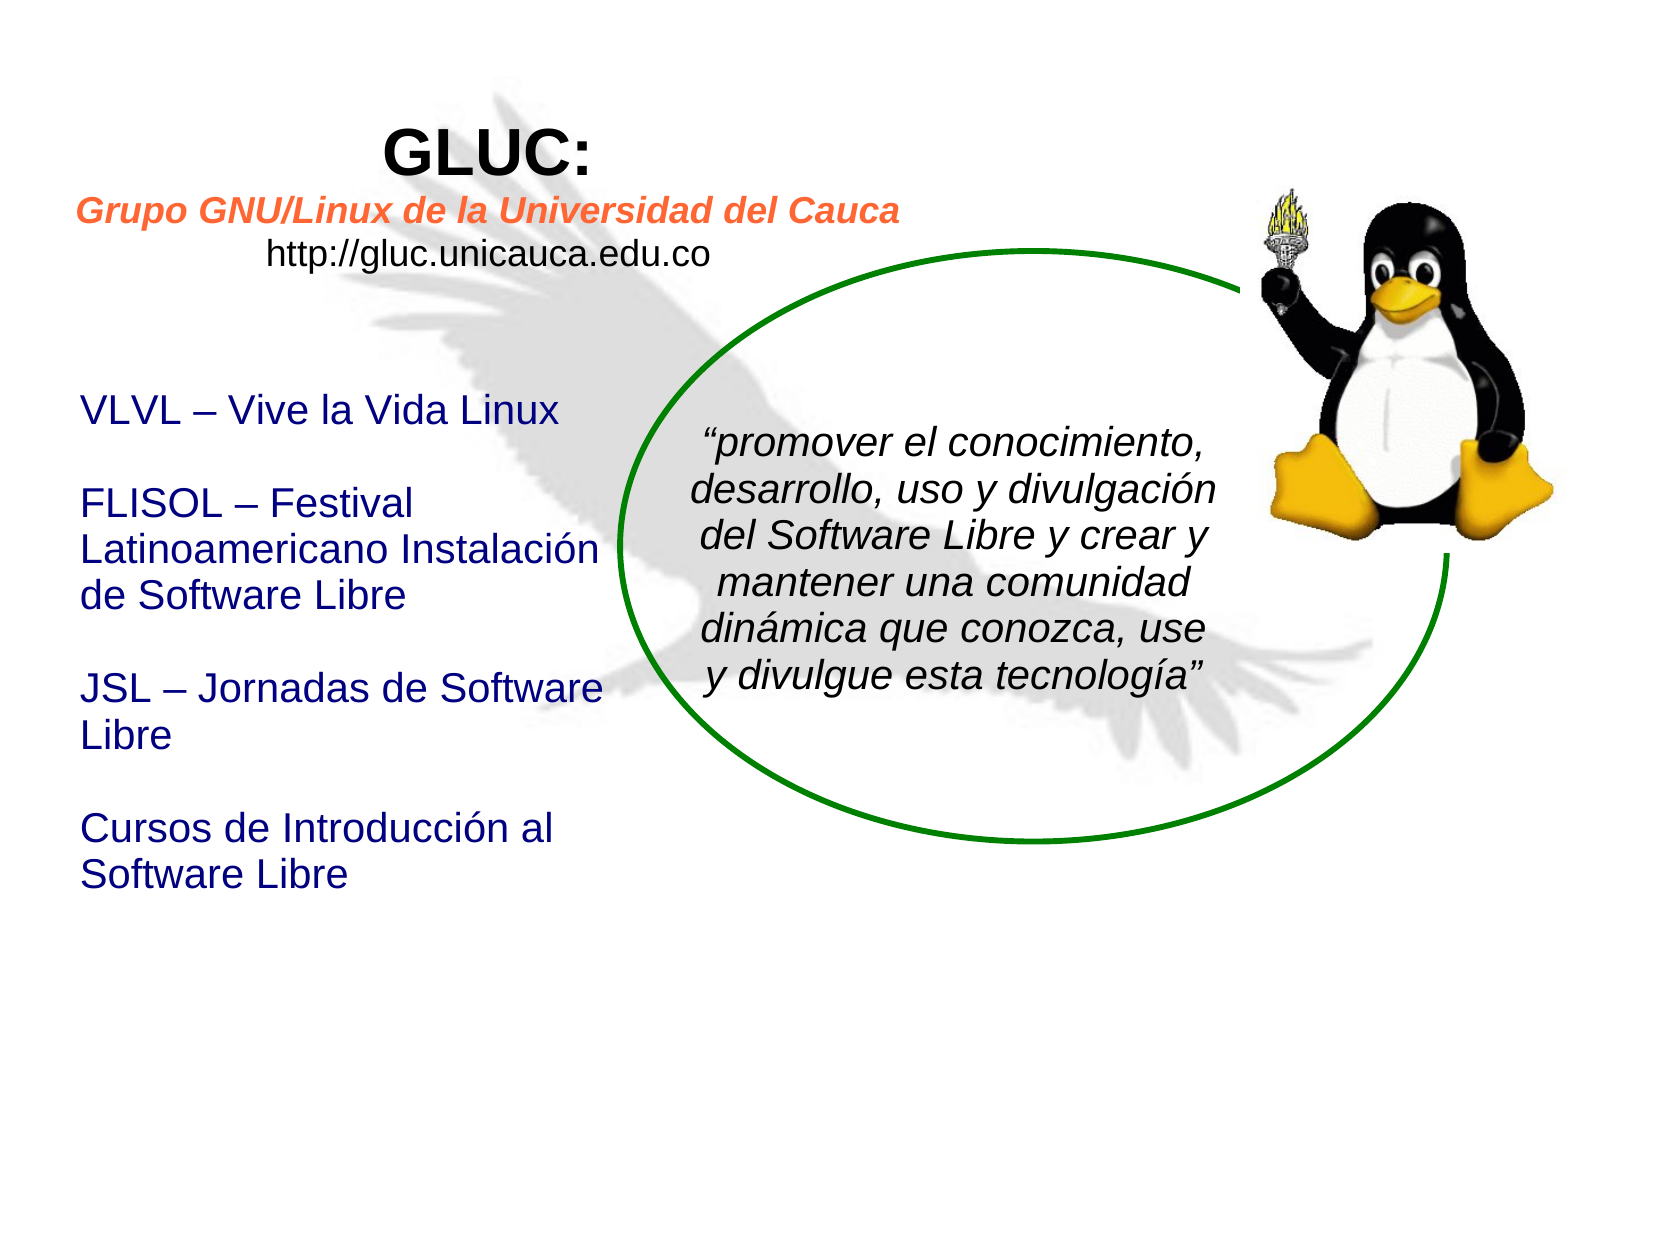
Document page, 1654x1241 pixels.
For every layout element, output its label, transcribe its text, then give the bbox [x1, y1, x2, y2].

picture [324, 282, 837, 481]
text_box VLVL – Vive la Vida Linux FLISOL – Festival Latinoamericano Instalación de Software Libre JSL – Jornadas de Software Libre Cursos de Introducción al Software Libre [64, 379, 626, 999]
picture [324, 76, 1567, 800]
picture [1255, 704, 1388, 800]
text_box GLUC: Grupo GNU/Linux de la Universidad del Cauca http://gluc.unicauca.edu.co [60, 107, 917, 282]
picture [626, 611, 812, 800]
text_box “promover el conocimiento, desarrollo, uso y divulgación del Software Libre y crear y mantener una comunidad dinámica que conozca, use y divulgue esta tecnología” [673, 411, 1235, 706]
